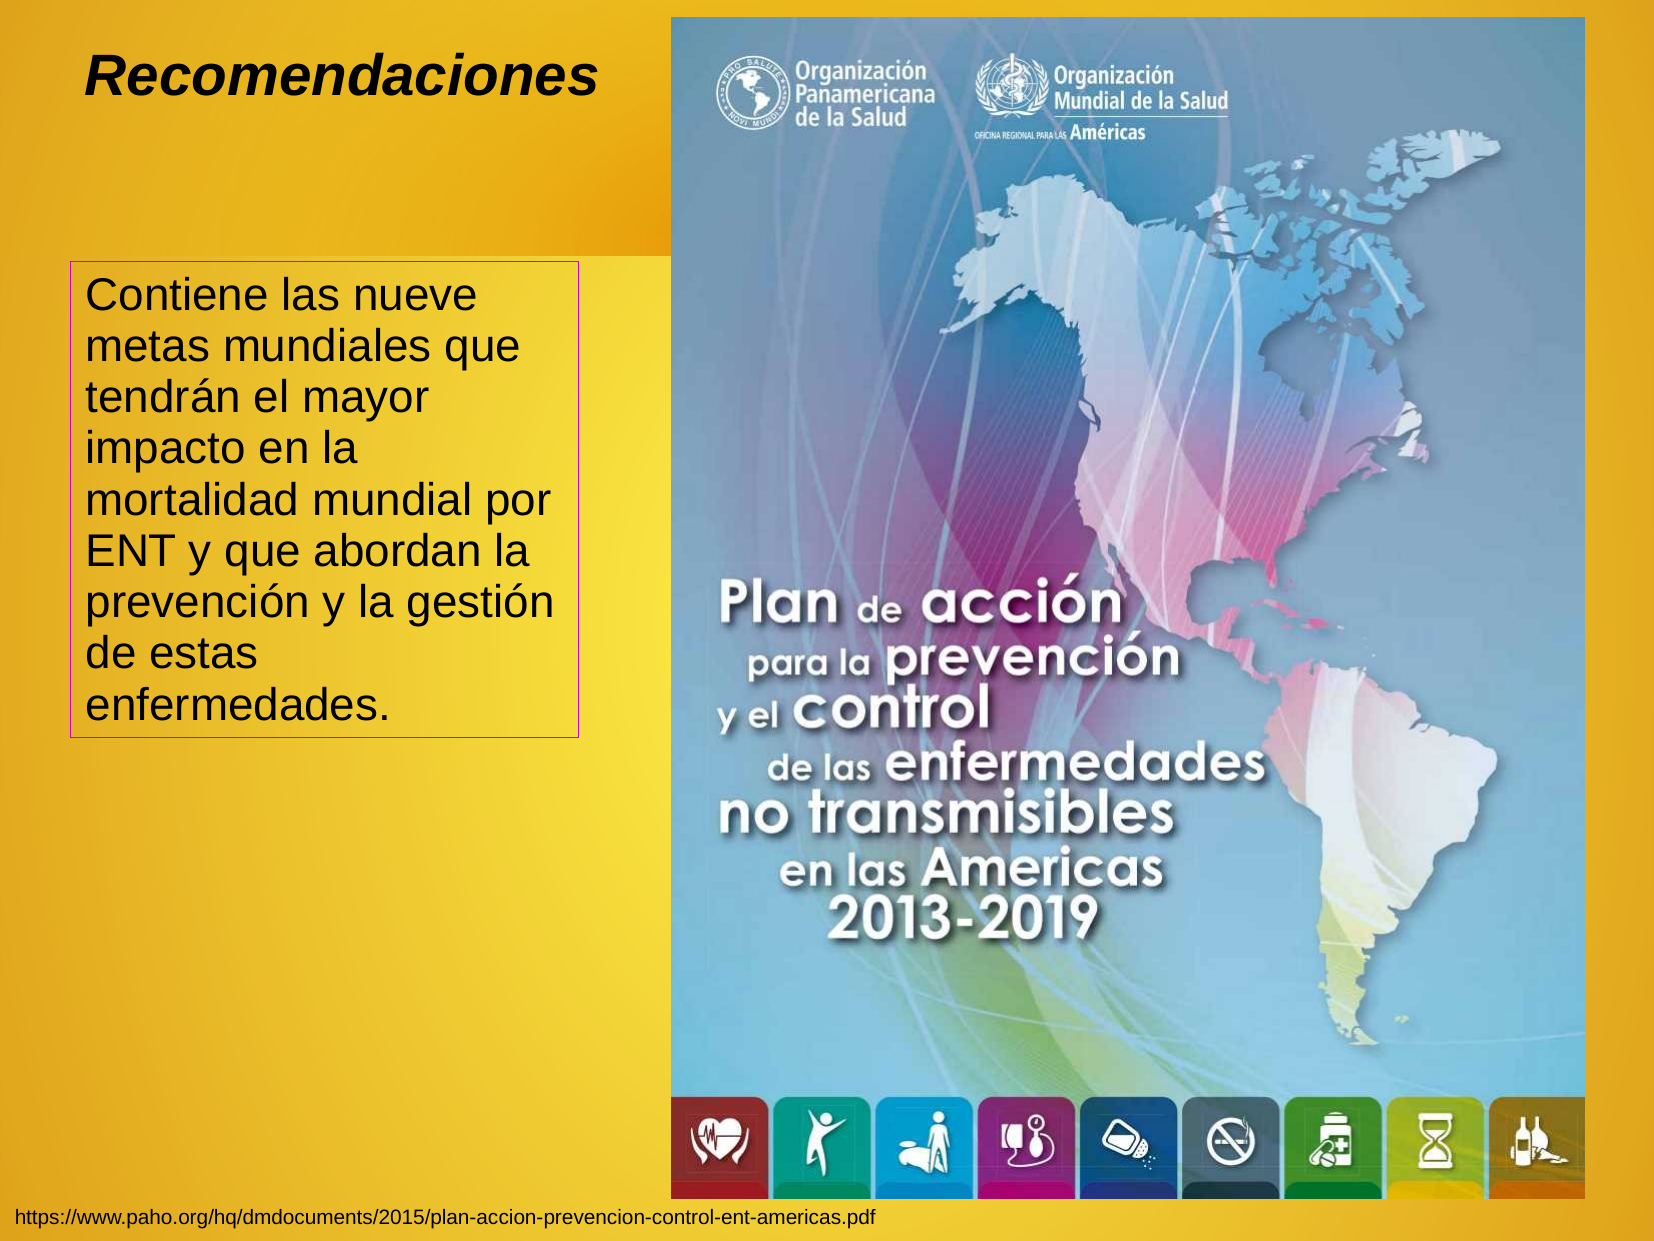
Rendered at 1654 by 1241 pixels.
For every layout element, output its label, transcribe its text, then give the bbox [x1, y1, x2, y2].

text_box Recomendaciones [35, 35, 650, 116]
picture [897, 1110, 951, 1174]
text_box https://www.paho.org/hq/dmdocuments/2015/plan-accion-prevencion-control-ent-americas.pdf [0, 1198, 1584, 1241]
text_box Contiene las nueve metas mundiales que tendrán el mayor impacto en la mortalidad mundial por ENT y que abordan la prevención y la gestión de estas enfermedades. [70, 261, 579, 738]
picture [671, 17, 1585, 1199]
